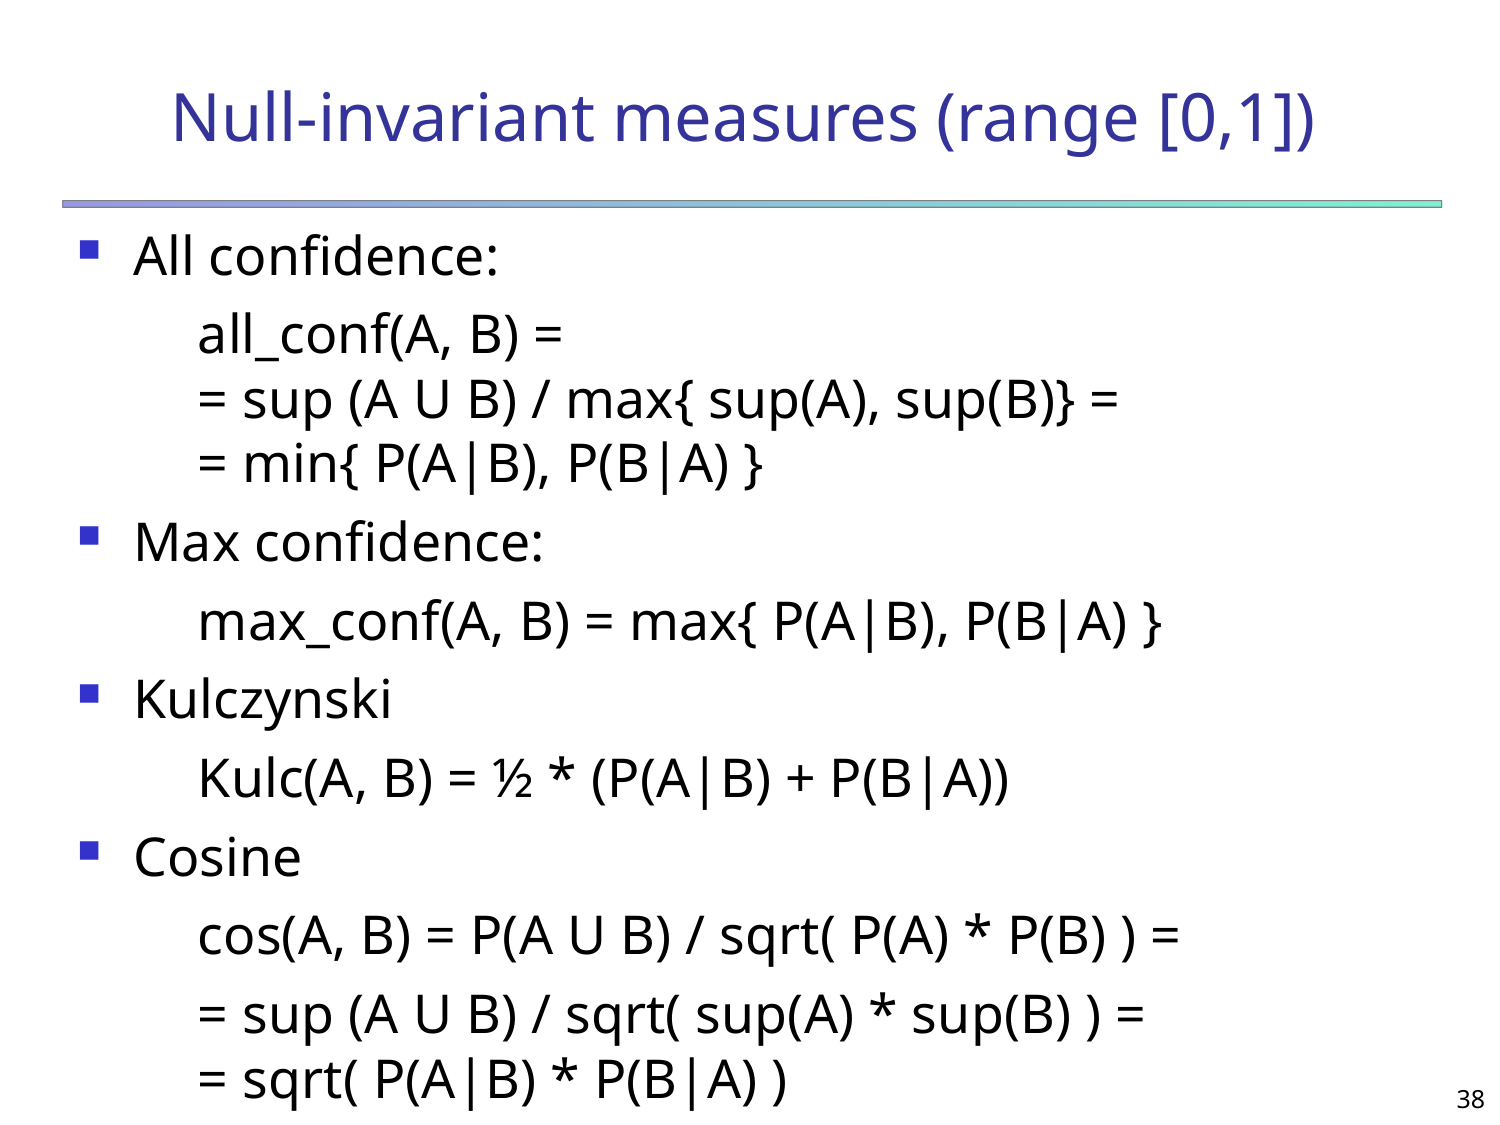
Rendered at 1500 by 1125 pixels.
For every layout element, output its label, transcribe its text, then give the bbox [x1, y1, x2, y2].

list All confidence: all_conf(A, B) = = sup (A U B) / max{ sup(A), sup(B)} = = min{ P(A|B), P(B|A) } Max confidence: max_conf(A, B) = max{ P(A|B), P(B|A) } Kulczynski Kulc(A, B) = ½ * (P(A|B) + P(B|A)) Cosine cos(A, B) = P(A U B) / sqrt( P(A) * P(B) ) = = sup (A U B) / sqrt( sup(A) * sup(B) ) = = sqrt( P(A|B) * P(B|A) ) [62, 194, 1463, 1106]
text_box <number> [1187, 1062, 1500, 1125]
title Null-invariant measures (range [0,1]) [62, 62, 1426, 163]
